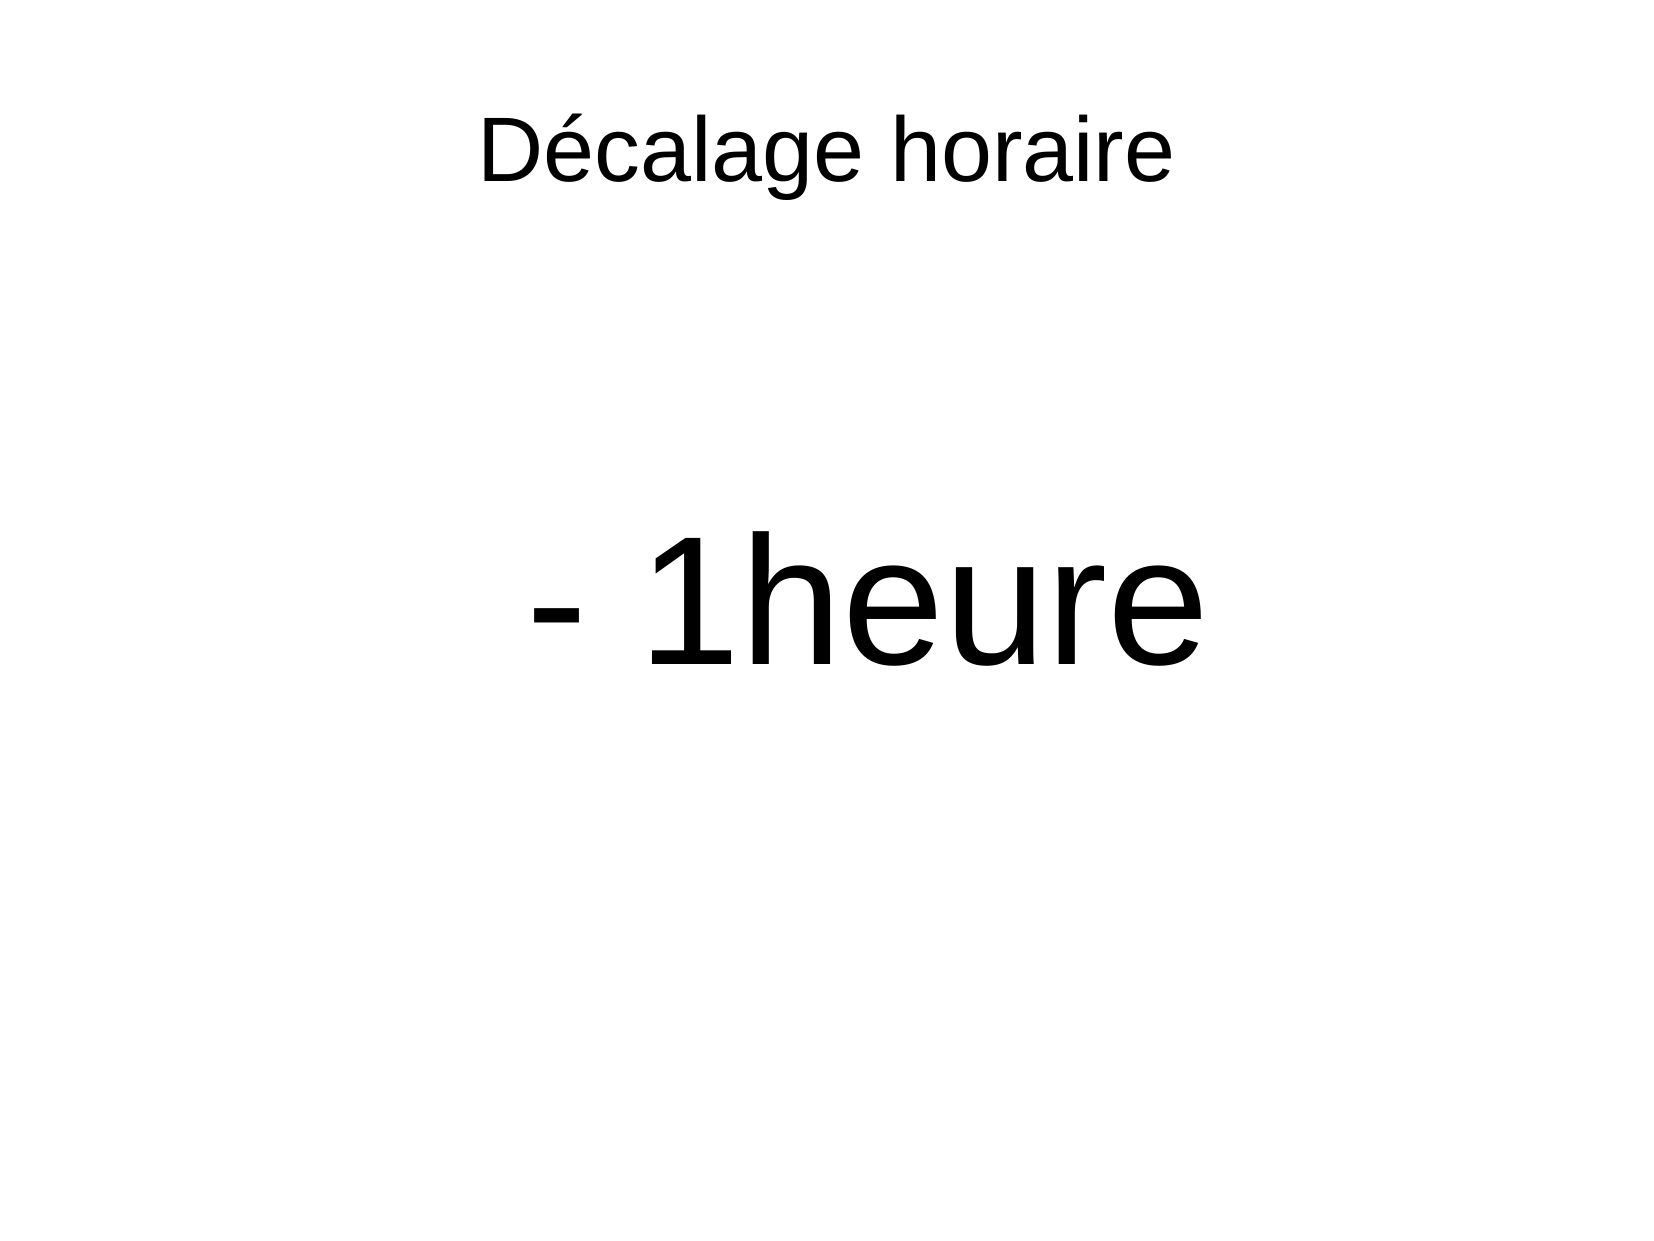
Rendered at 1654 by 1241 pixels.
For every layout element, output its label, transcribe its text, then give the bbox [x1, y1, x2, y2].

list - 1heure [82, 290, 1571, 1010]
title Décalage horaire [82, 47, 1571, 252]
